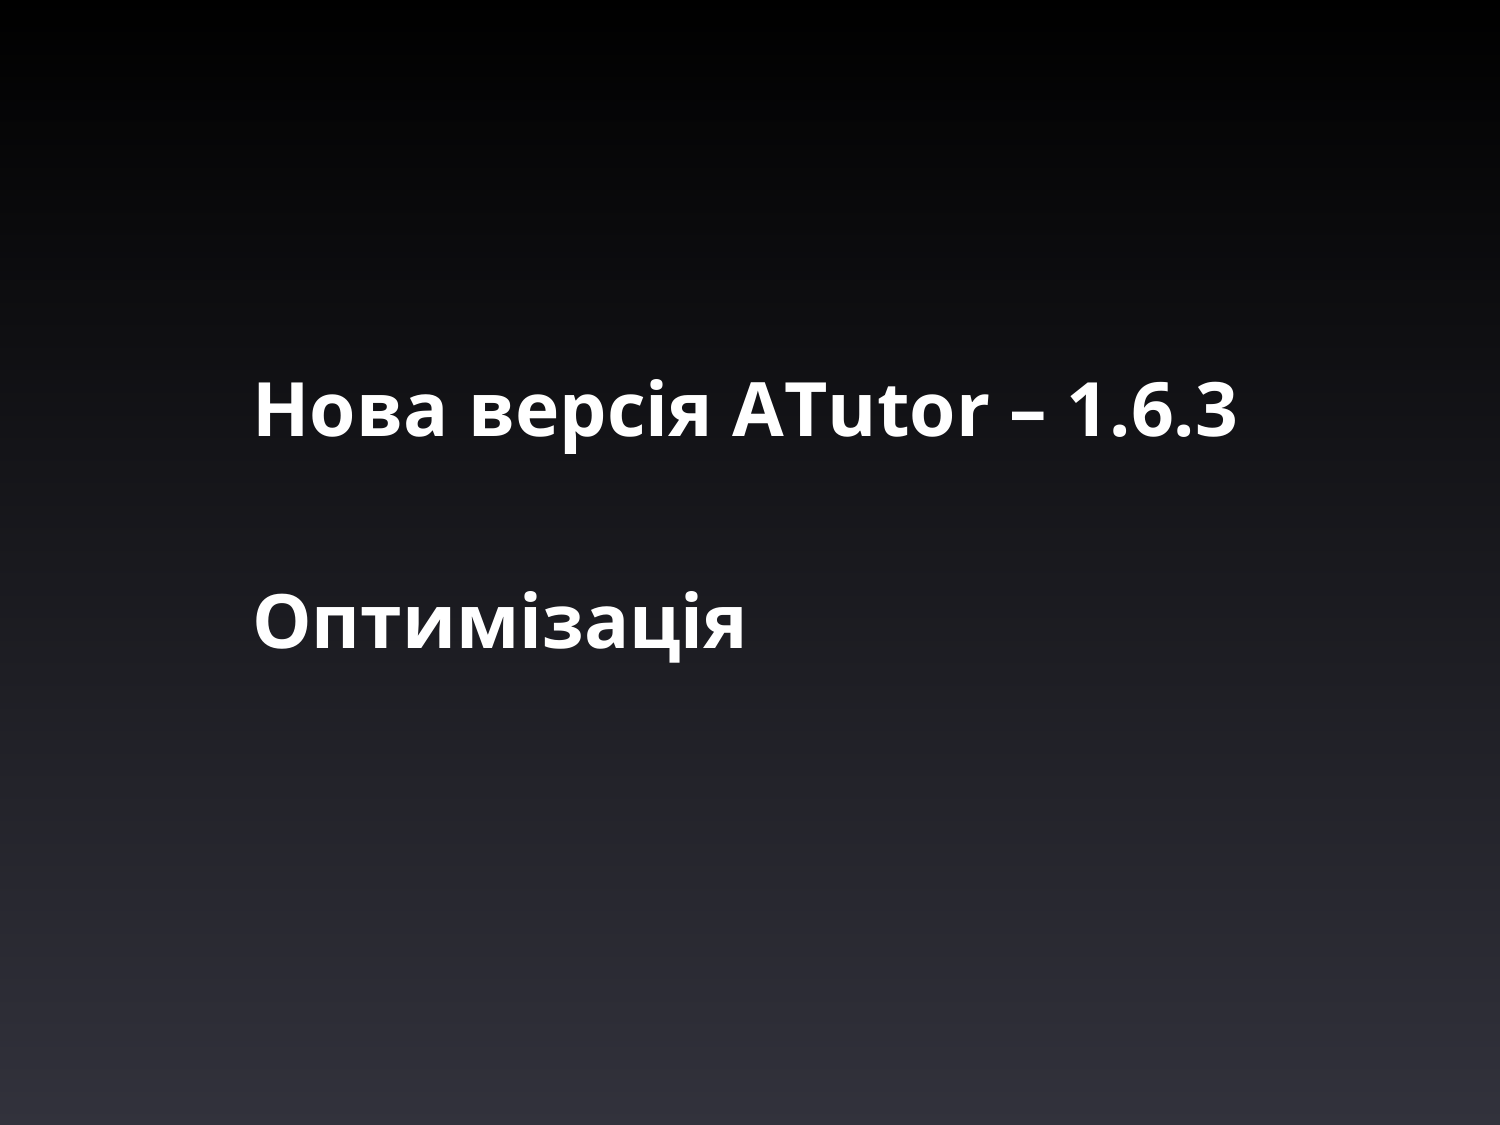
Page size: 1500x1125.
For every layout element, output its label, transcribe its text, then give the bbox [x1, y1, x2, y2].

title Нова версія ATutor – 1.6.3 [237, 324, 1463, 488]
text_box Оптимізація [237, 537, 1463, 700]
